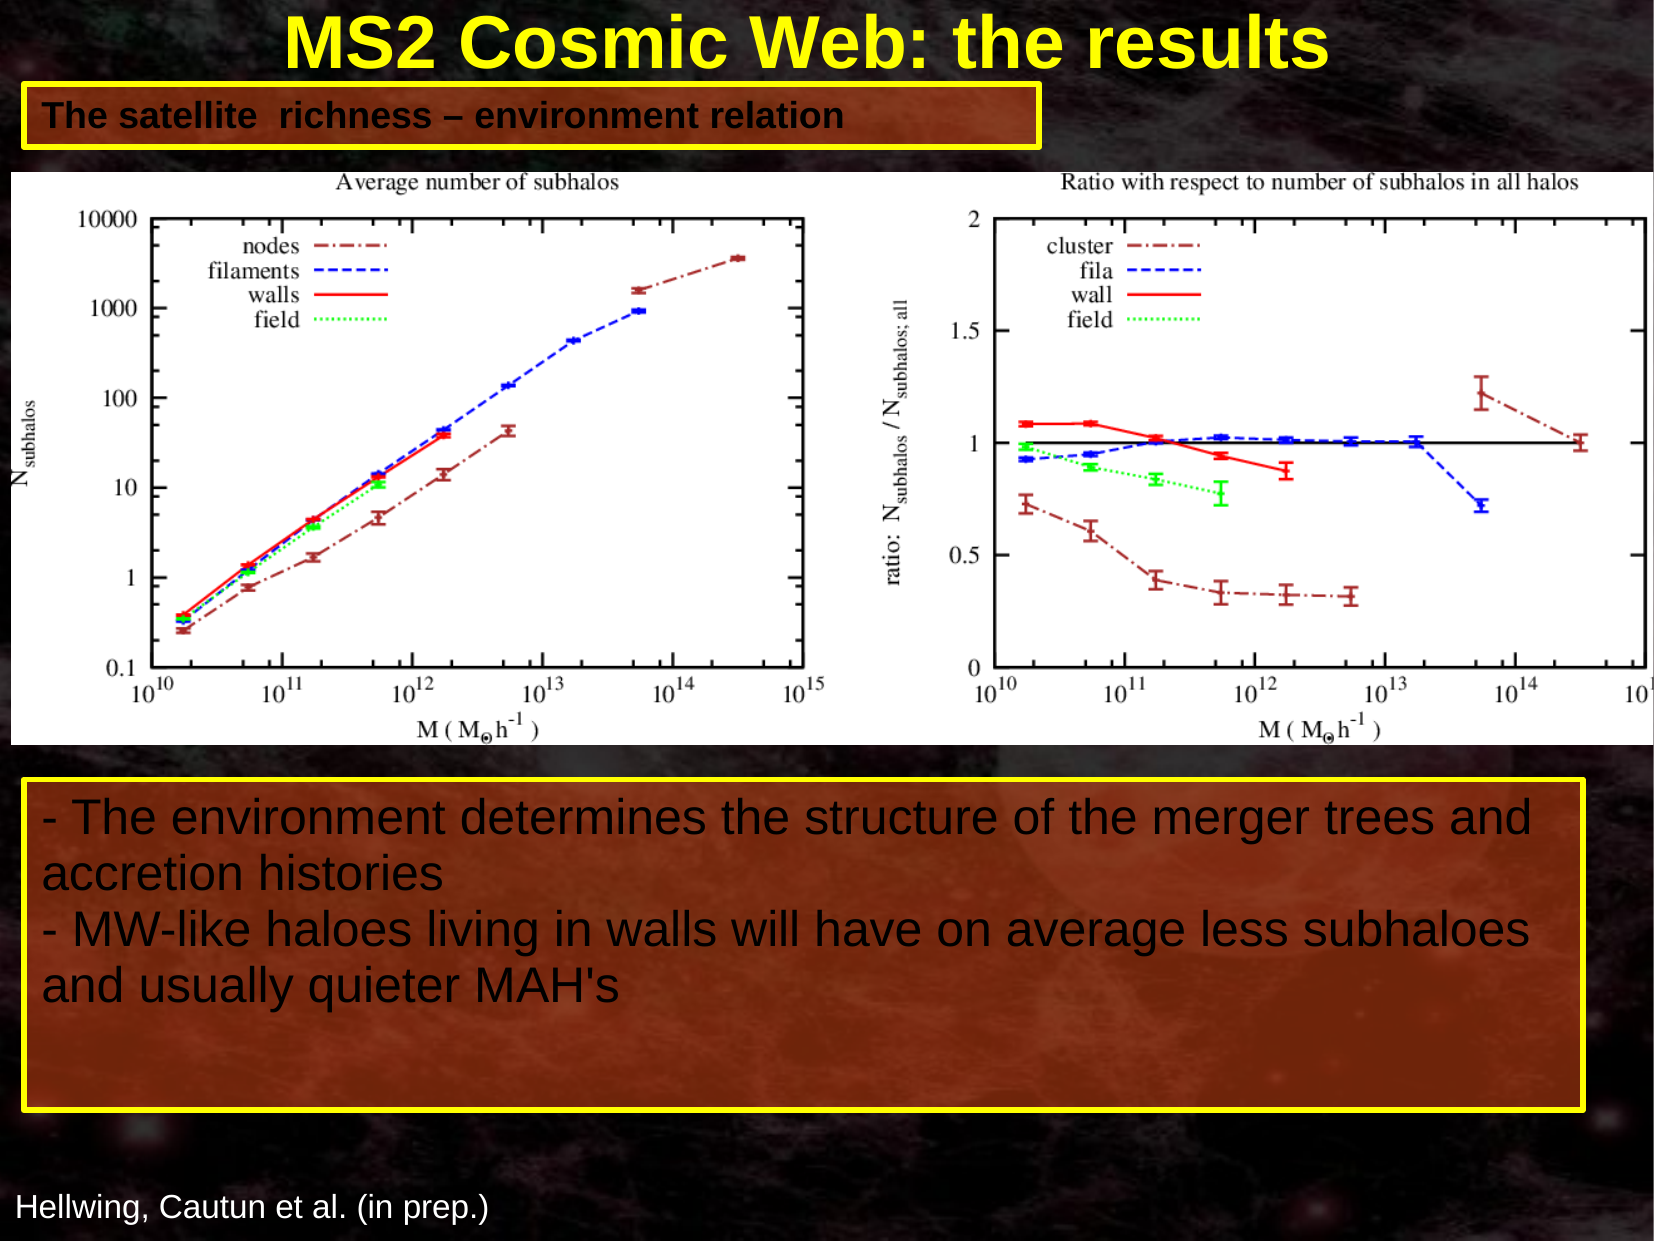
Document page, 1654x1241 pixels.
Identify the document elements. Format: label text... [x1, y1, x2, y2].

title MS2 Cosmic Web: the results [118, 0, 1498, 85]
picture [0, 0, 1654, 1241]
text_box Hellwing, Cautun et al. (in prep.) [0, 1181, 591, 1233]
text_box - The environment determines the structure of the merger trees and accretion histories - MW-like haloes living in walls will have on average less subhaloes and usually quieter MAH's [23, 779, 1583, 1111]
text_box The satellite richness – environment relation [23, 84, 1040, 147]
